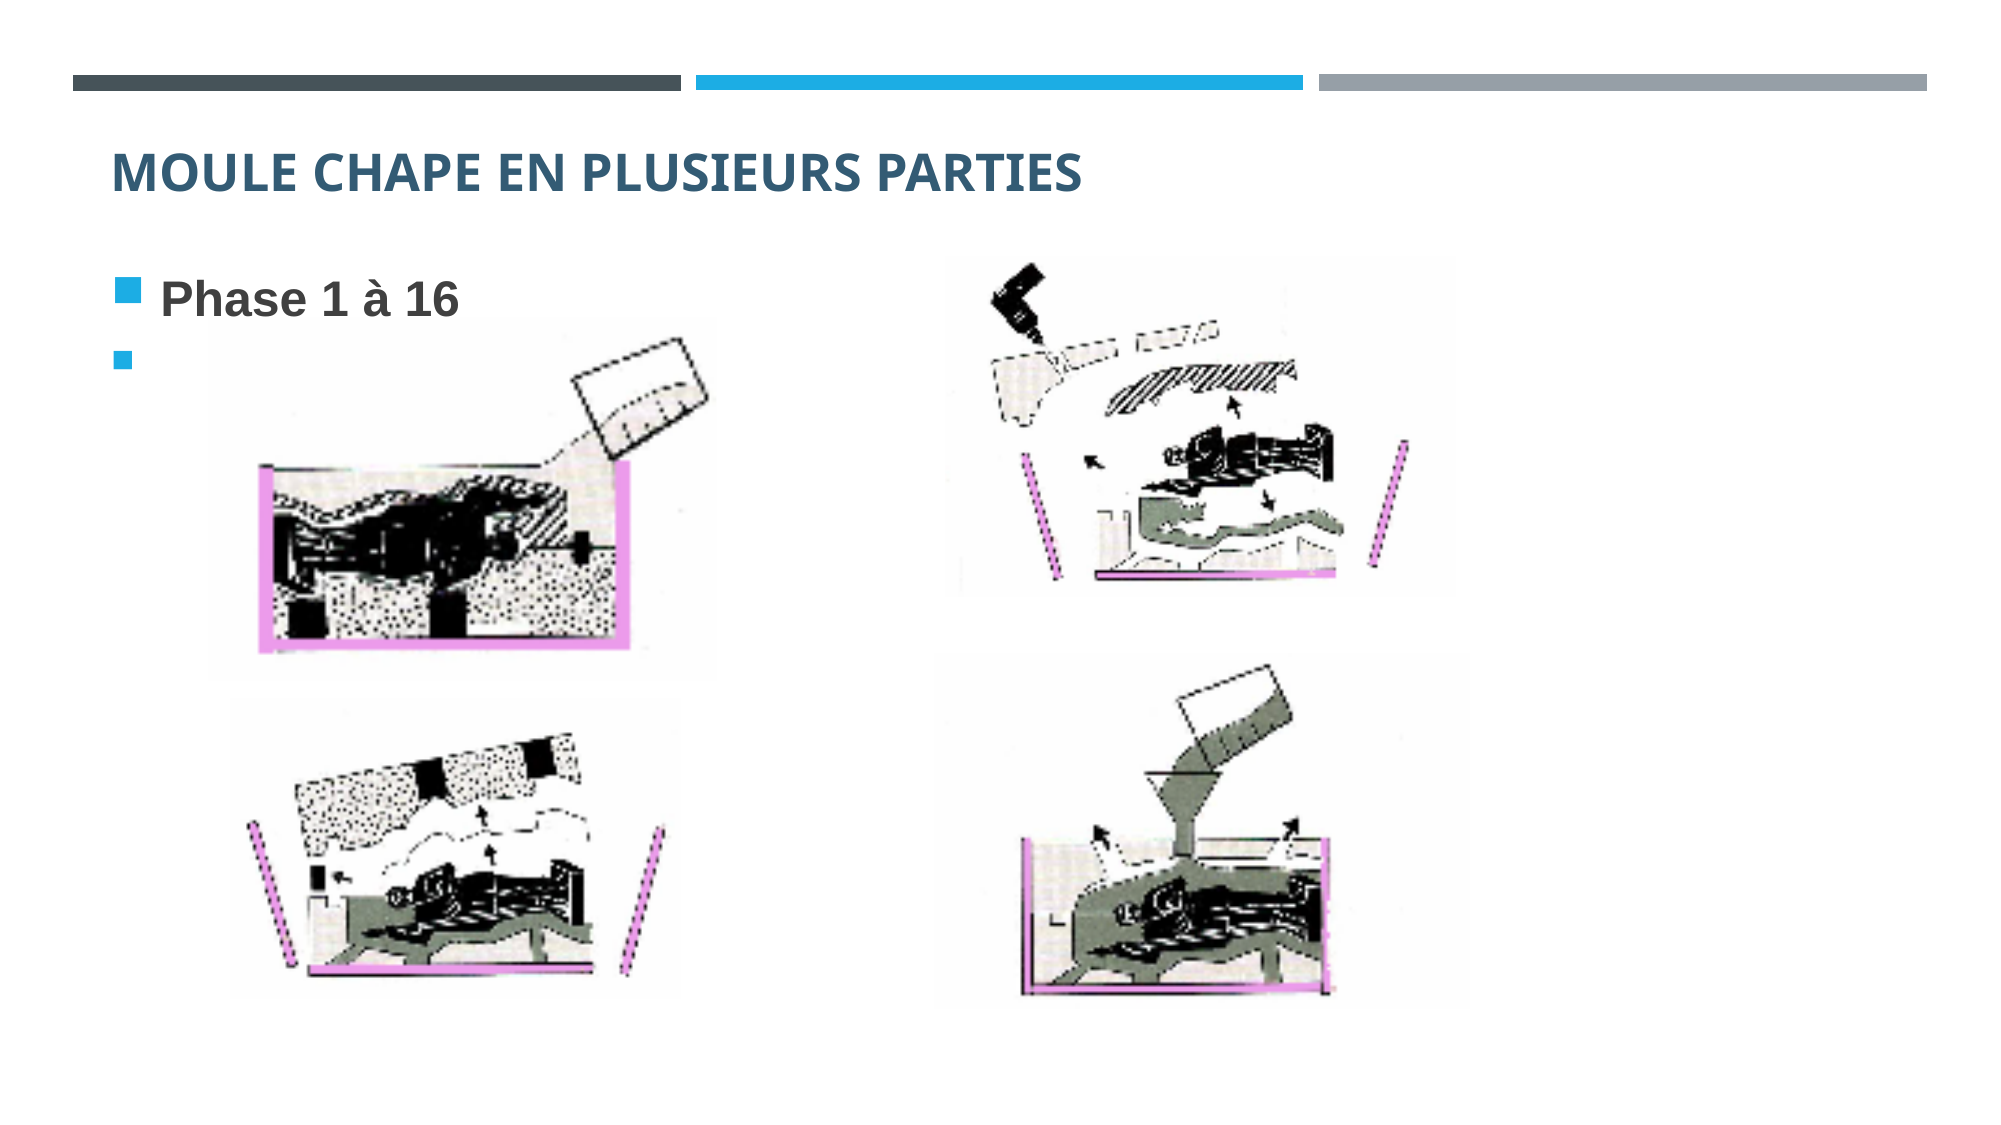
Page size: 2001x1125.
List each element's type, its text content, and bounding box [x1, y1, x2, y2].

chart [230, 698, 681, 999]
title Moule CHAPE en plusieurs parties [95, 115, 1905, 200]
chart [945, 256, 1456, 597]
list Phase 1 à 16 [95, 200, 1905, 981]
chart [934, 653, 1470, 1009]
chart [208, 317, 717, 681]
